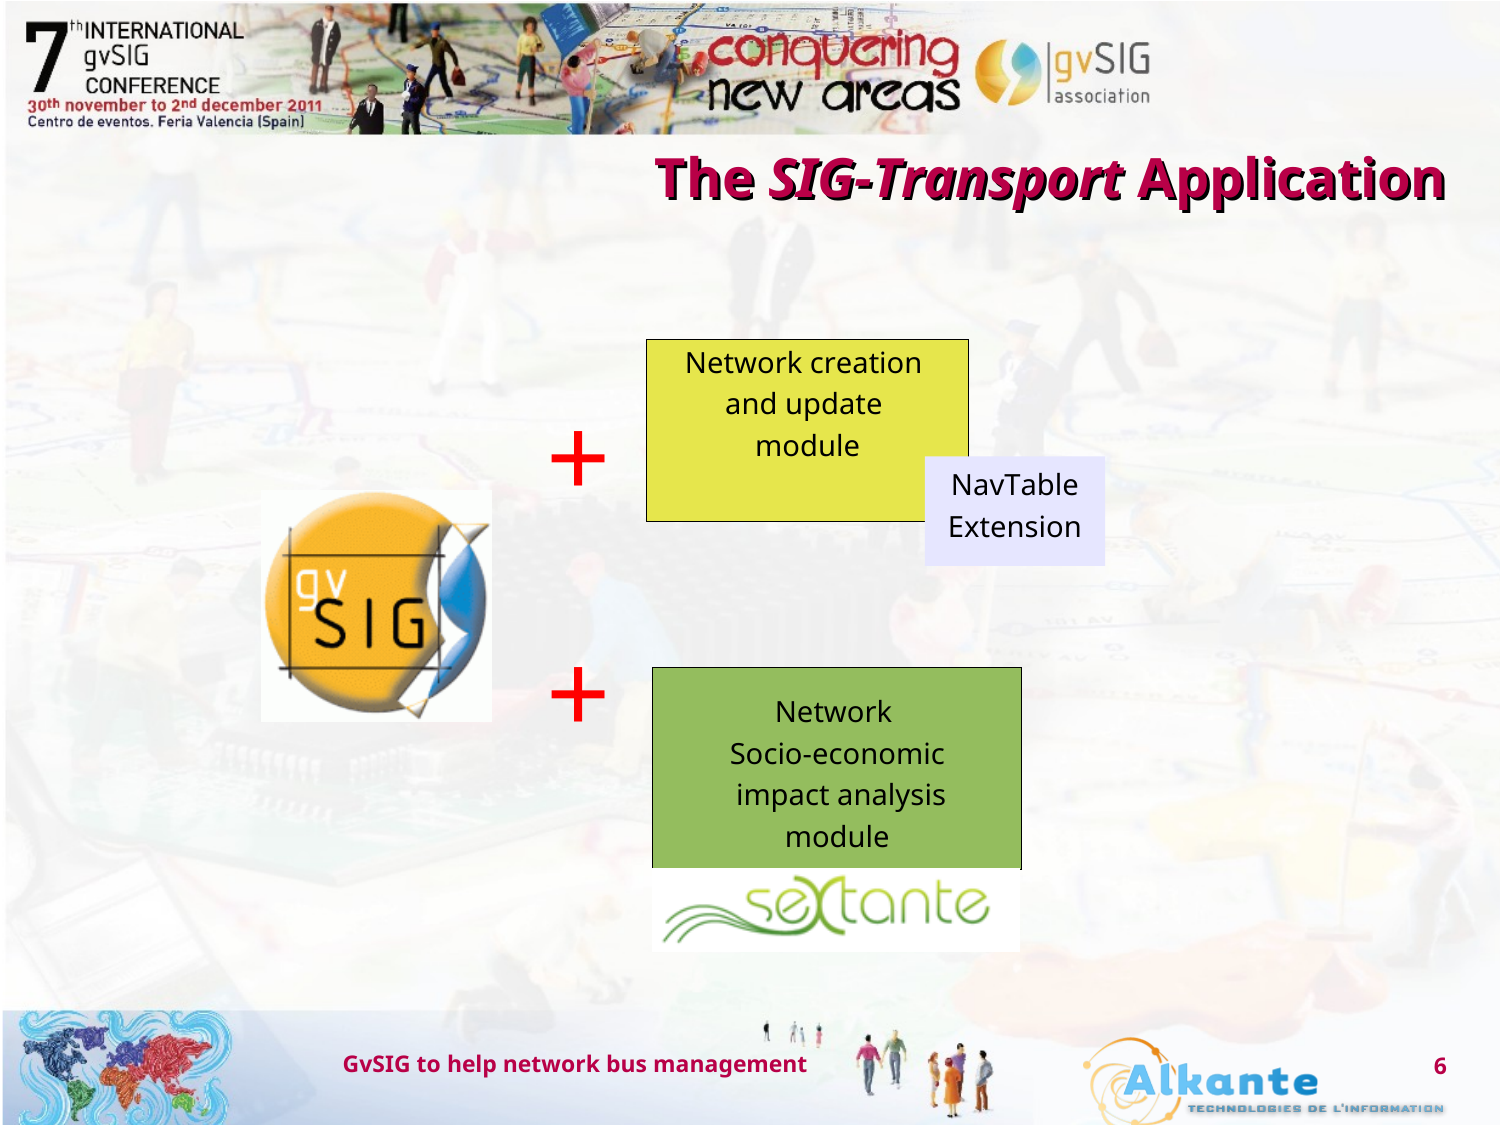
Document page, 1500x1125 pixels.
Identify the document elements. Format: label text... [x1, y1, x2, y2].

text_box Network Socio-economic impact analysis module [652, 667, 1022, 870]
title The SIG-Transport Application [472, 99, 1447, 241]
text_box + [500, 658, 657, 770]
text_box NavTable Extension [924, 456, 1106, 566]
text_box Network creation and update module [646, 339, 969, 522]
text_box + [500, 422, 657, 534]
picture [2, 1, 1500, 1125]
